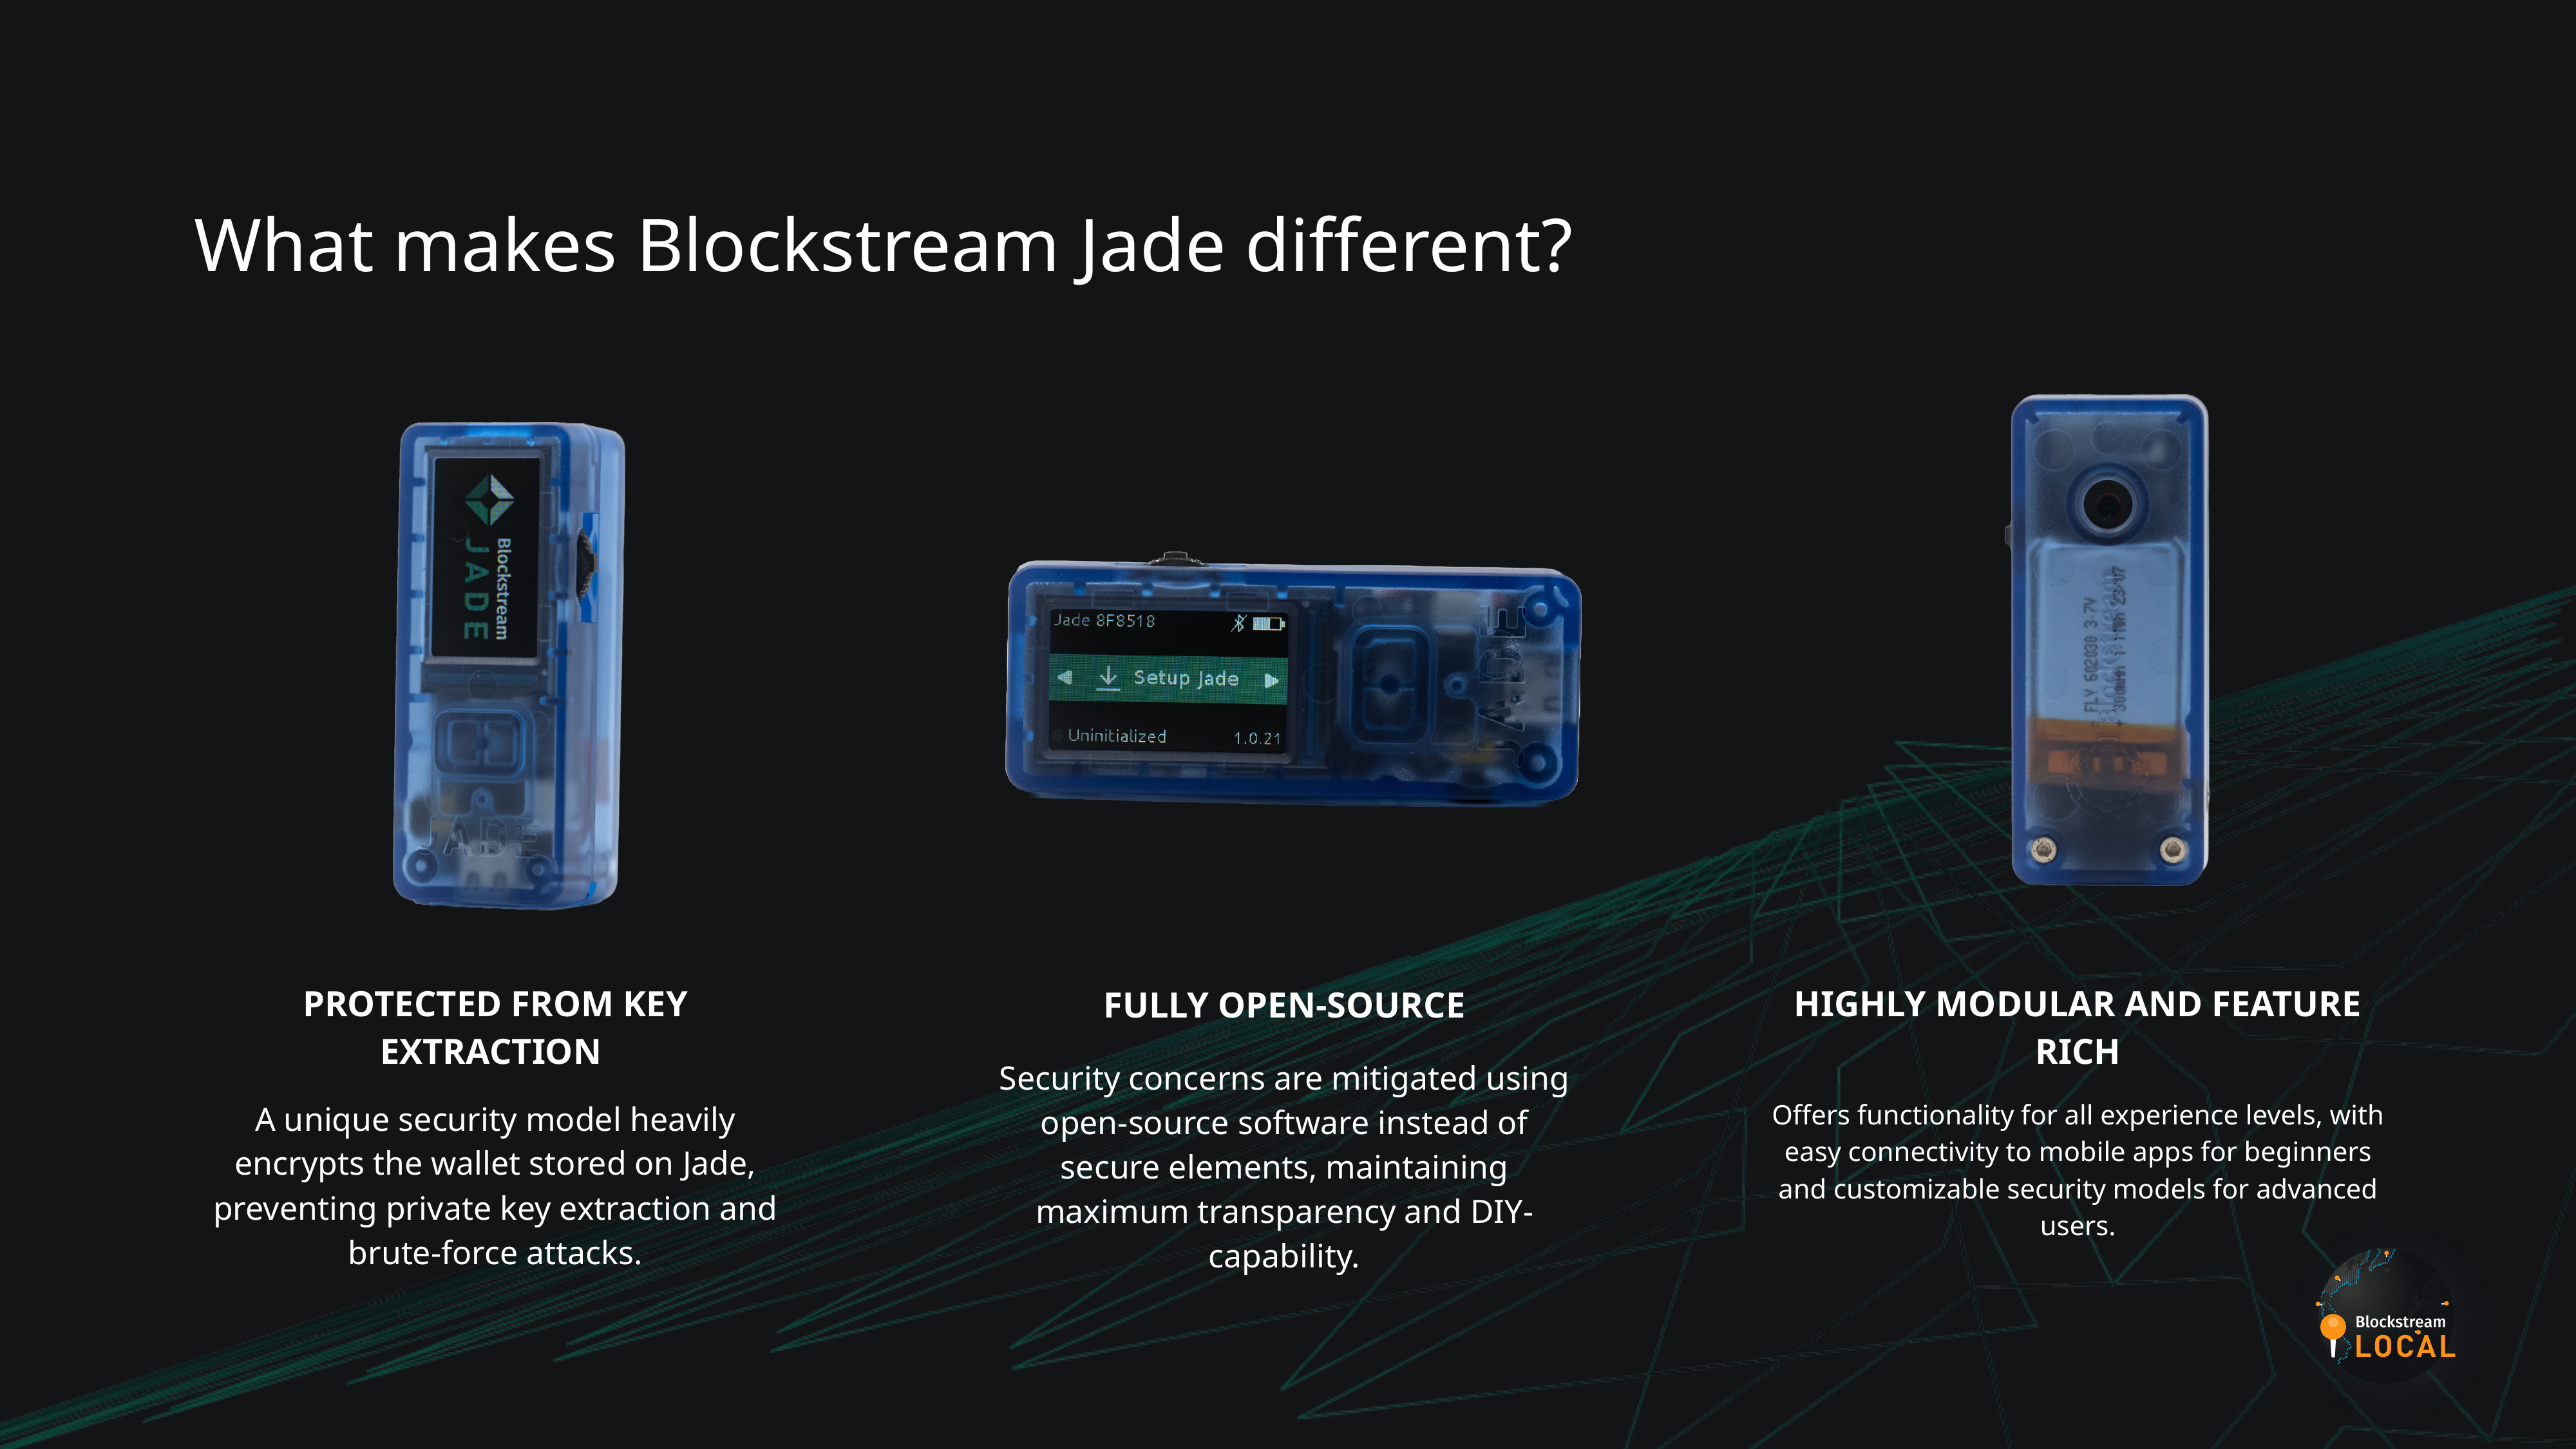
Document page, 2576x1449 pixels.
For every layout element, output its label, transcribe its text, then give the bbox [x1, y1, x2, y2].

picture [0, 91, 2576, 1449]
text_box FULLY OPEN-SOURCE Security concerns are mitigated using open-source software instead of secure elements, maintaining maximum transparency and DIY-capability. [963, 950, 1606, 1300]
list What makes Blockstream Jade different? [1285, 182, 1356, 299]
text_box PROTECTED FROM KEY EXTRACTION A unique security model heavily encrypts the wallet stored on Jade, preventing private key extraction and brute-force attacks. [162, 969, 828, 1297]
text_box HIGHLY MODULAR AND FEATURE RICH Offers functionality for all experience levels, with easy connectivity to mobile apps for beginners and customizable security models for advanced users. [1741, 950, 2415, 1267]
